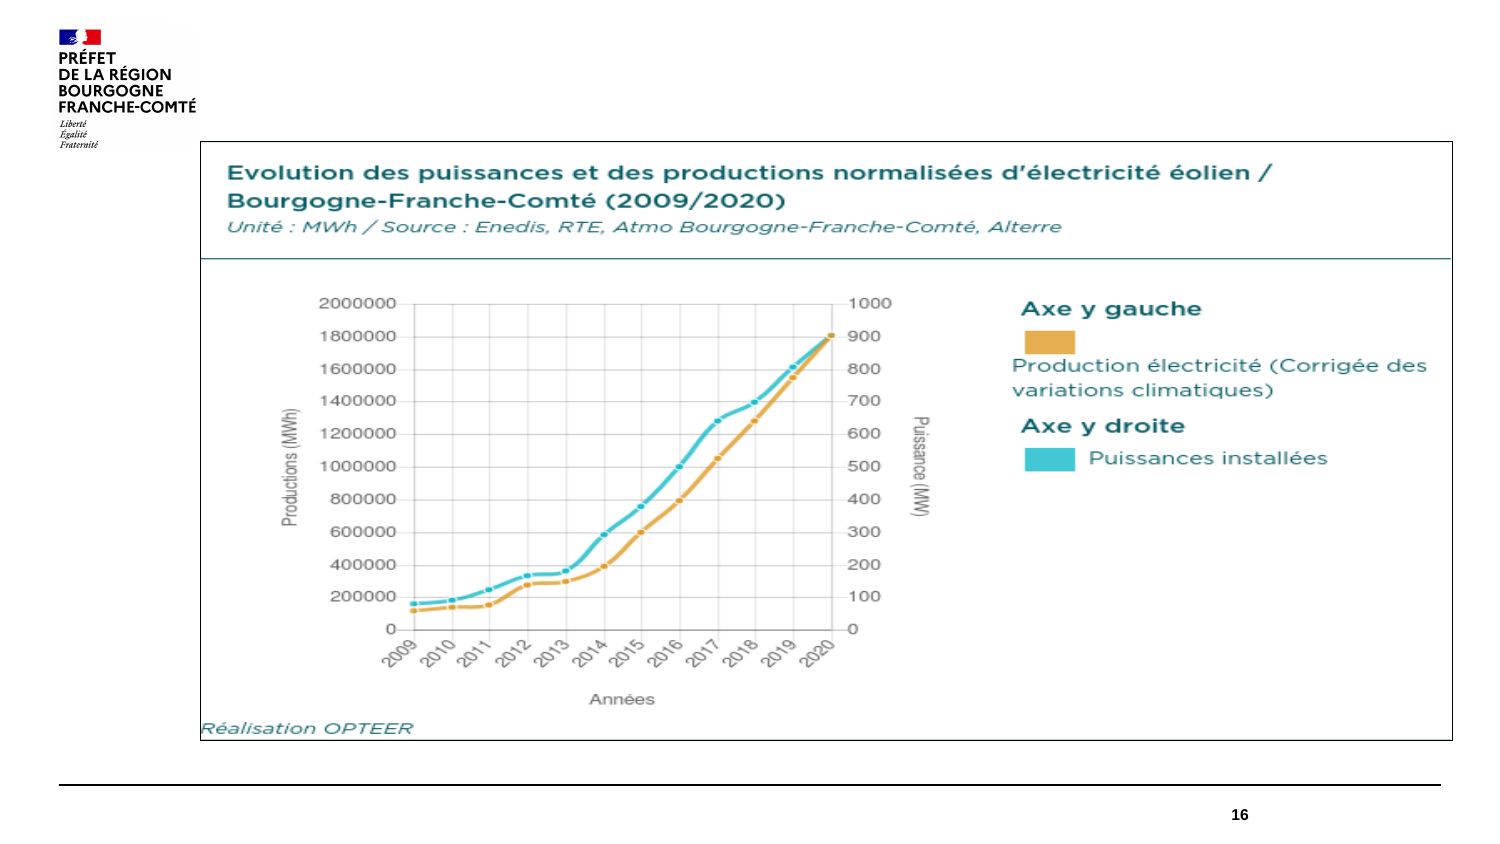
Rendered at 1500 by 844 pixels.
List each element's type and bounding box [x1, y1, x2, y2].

picture [50, 17, 196, 148]
picture [200, 141, 1453, 741]
